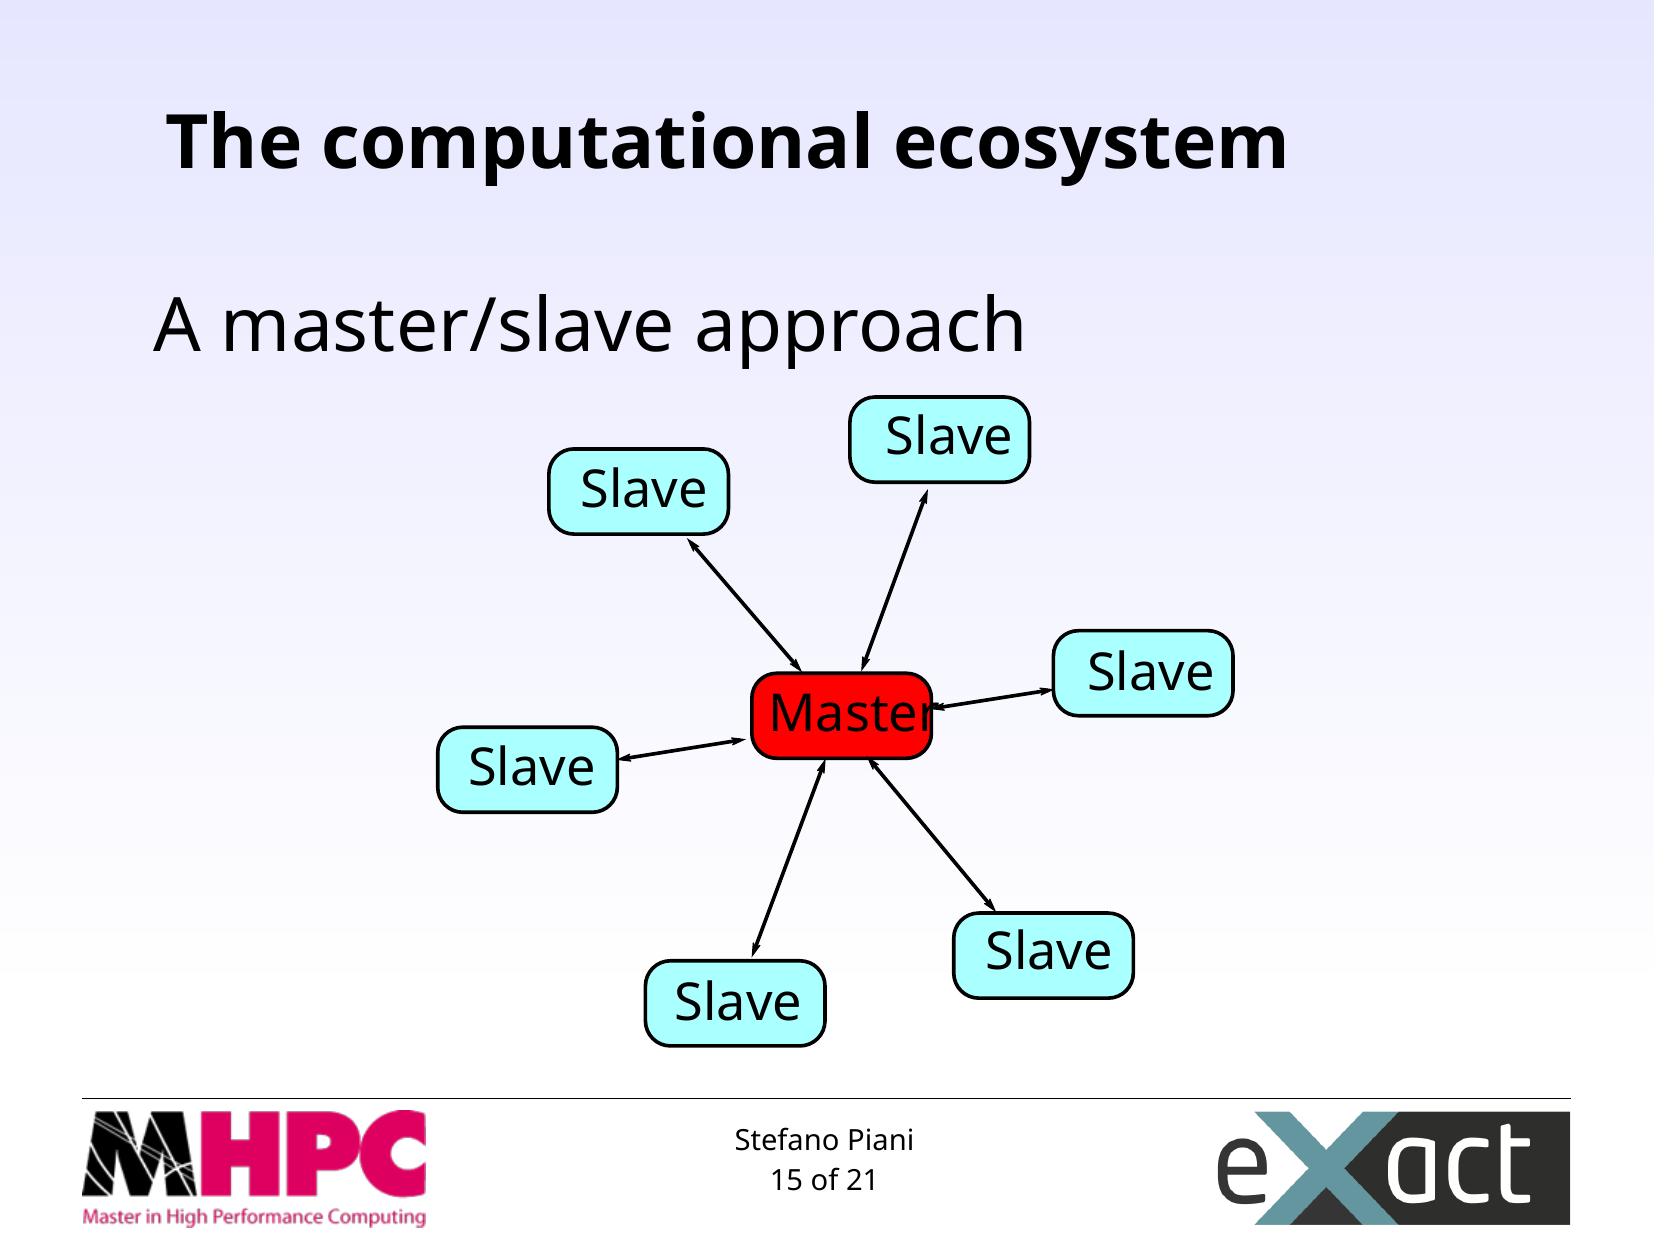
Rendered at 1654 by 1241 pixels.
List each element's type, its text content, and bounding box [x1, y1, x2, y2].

title The computational ecosystem [165, 35, 1583, 243]
list A master/slave approach [82, 271, 1571, 992]
picture [82, 1110, 426, 1228]
picture [1216, 1110, 1571, 1226]
picture [315, 992, 1359, 1087]
